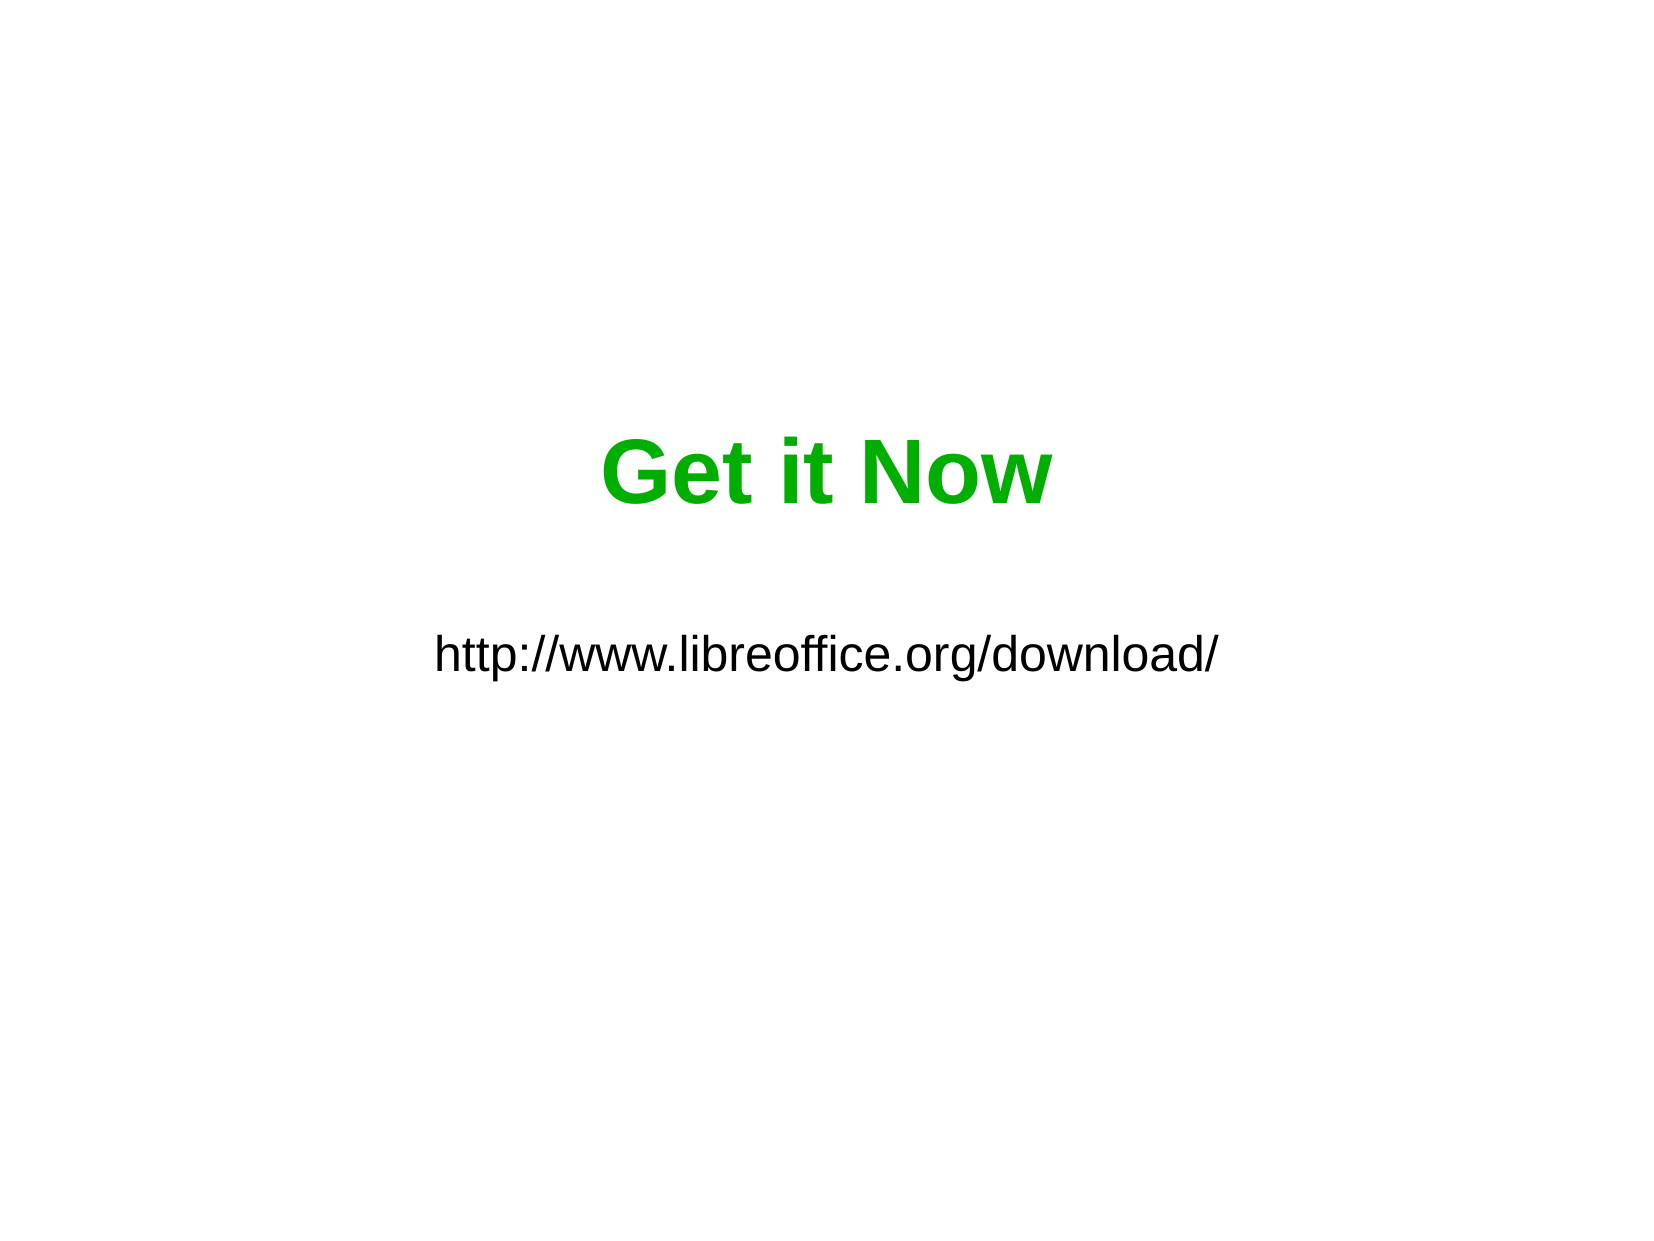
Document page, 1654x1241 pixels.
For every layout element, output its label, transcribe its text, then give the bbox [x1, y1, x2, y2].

subtitle Get it Now http://www.libreoffice.org/download/ [82, 49, 1571, 1109]
